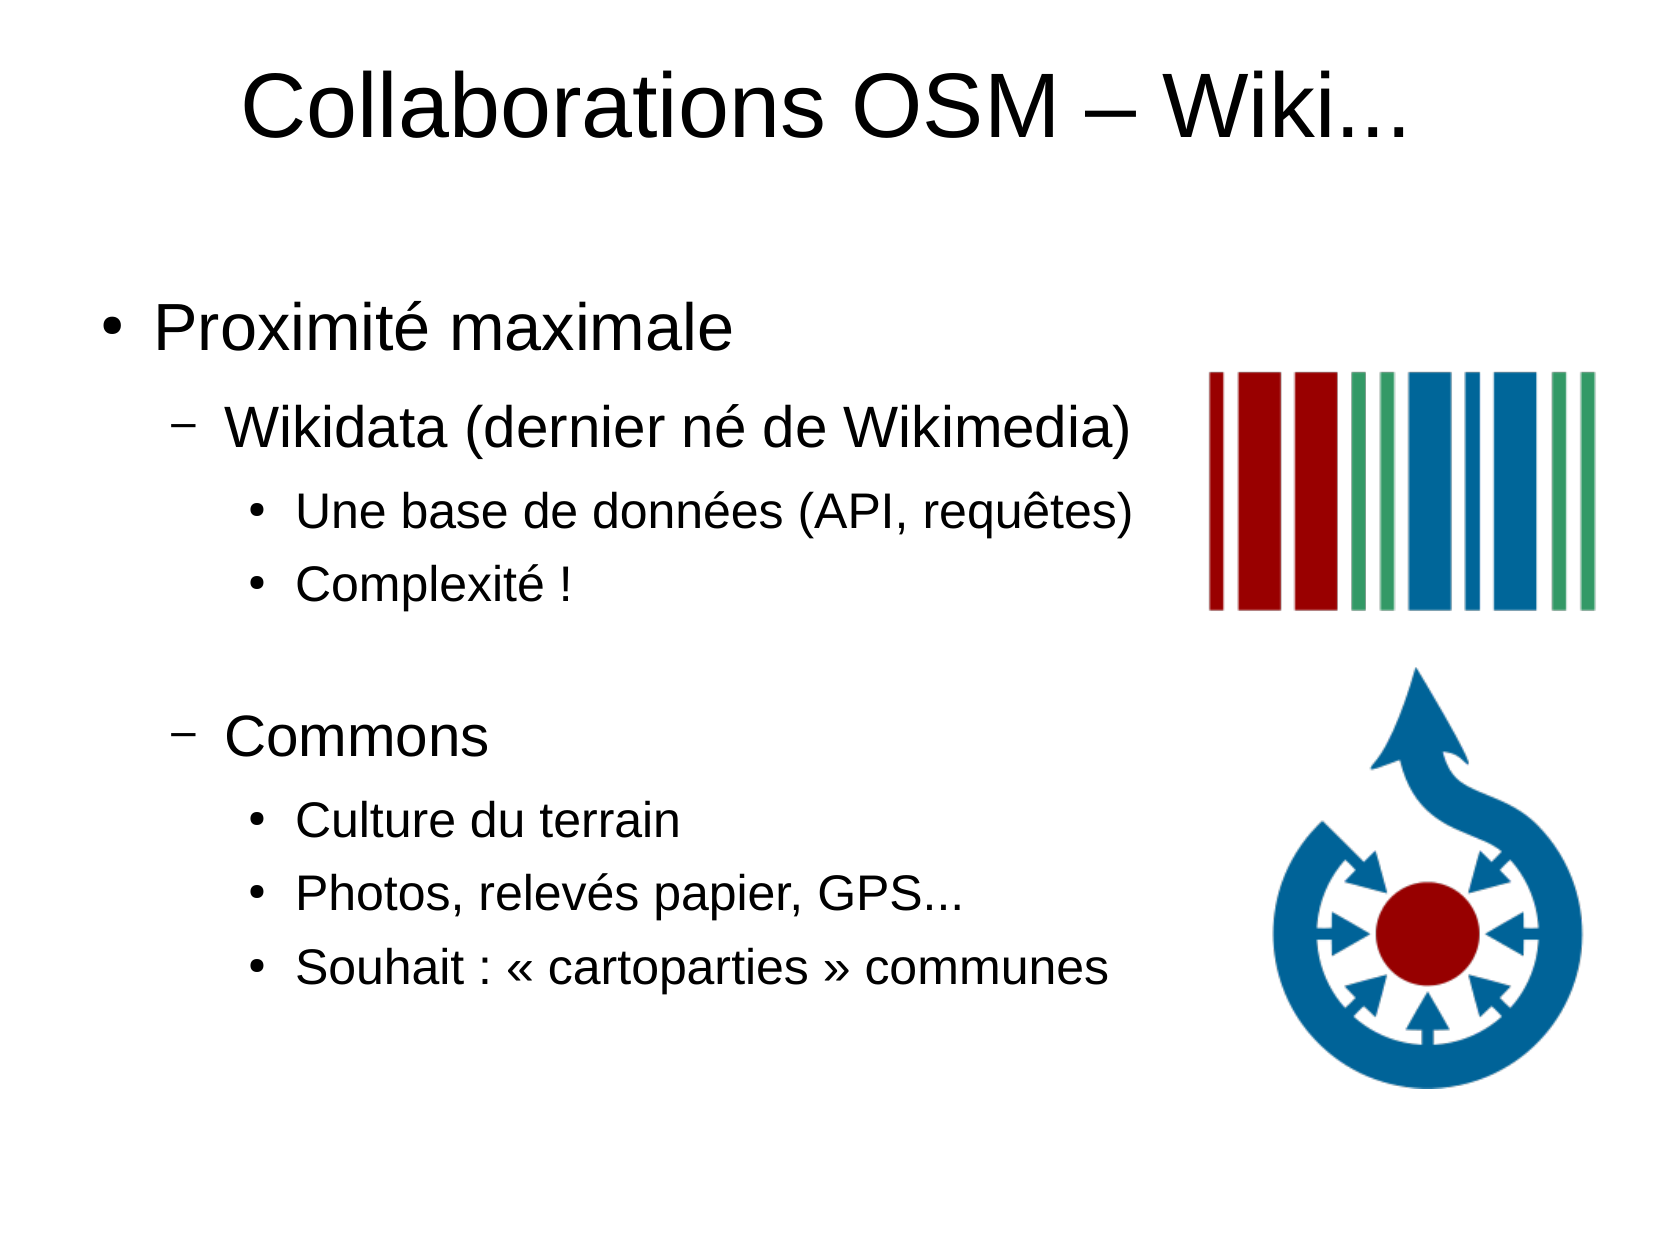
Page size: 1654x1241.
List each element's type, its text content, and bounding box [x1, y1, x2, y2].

title Collaborations OSM – Wiki... [82, 49, 1571, 163]
picture [1153, 352, 1654, 633]
list Proximité maximale Wikidata (dernier né de Wikimedia) Une base de données (API, requêtes) Complexité ! Commons Culture du terrain Photos, relevés papier, GPS... Souhait : « cartoparties » communes [82, 290, 1538, 1010]
picture [1271, 667, 1585, 1089]
